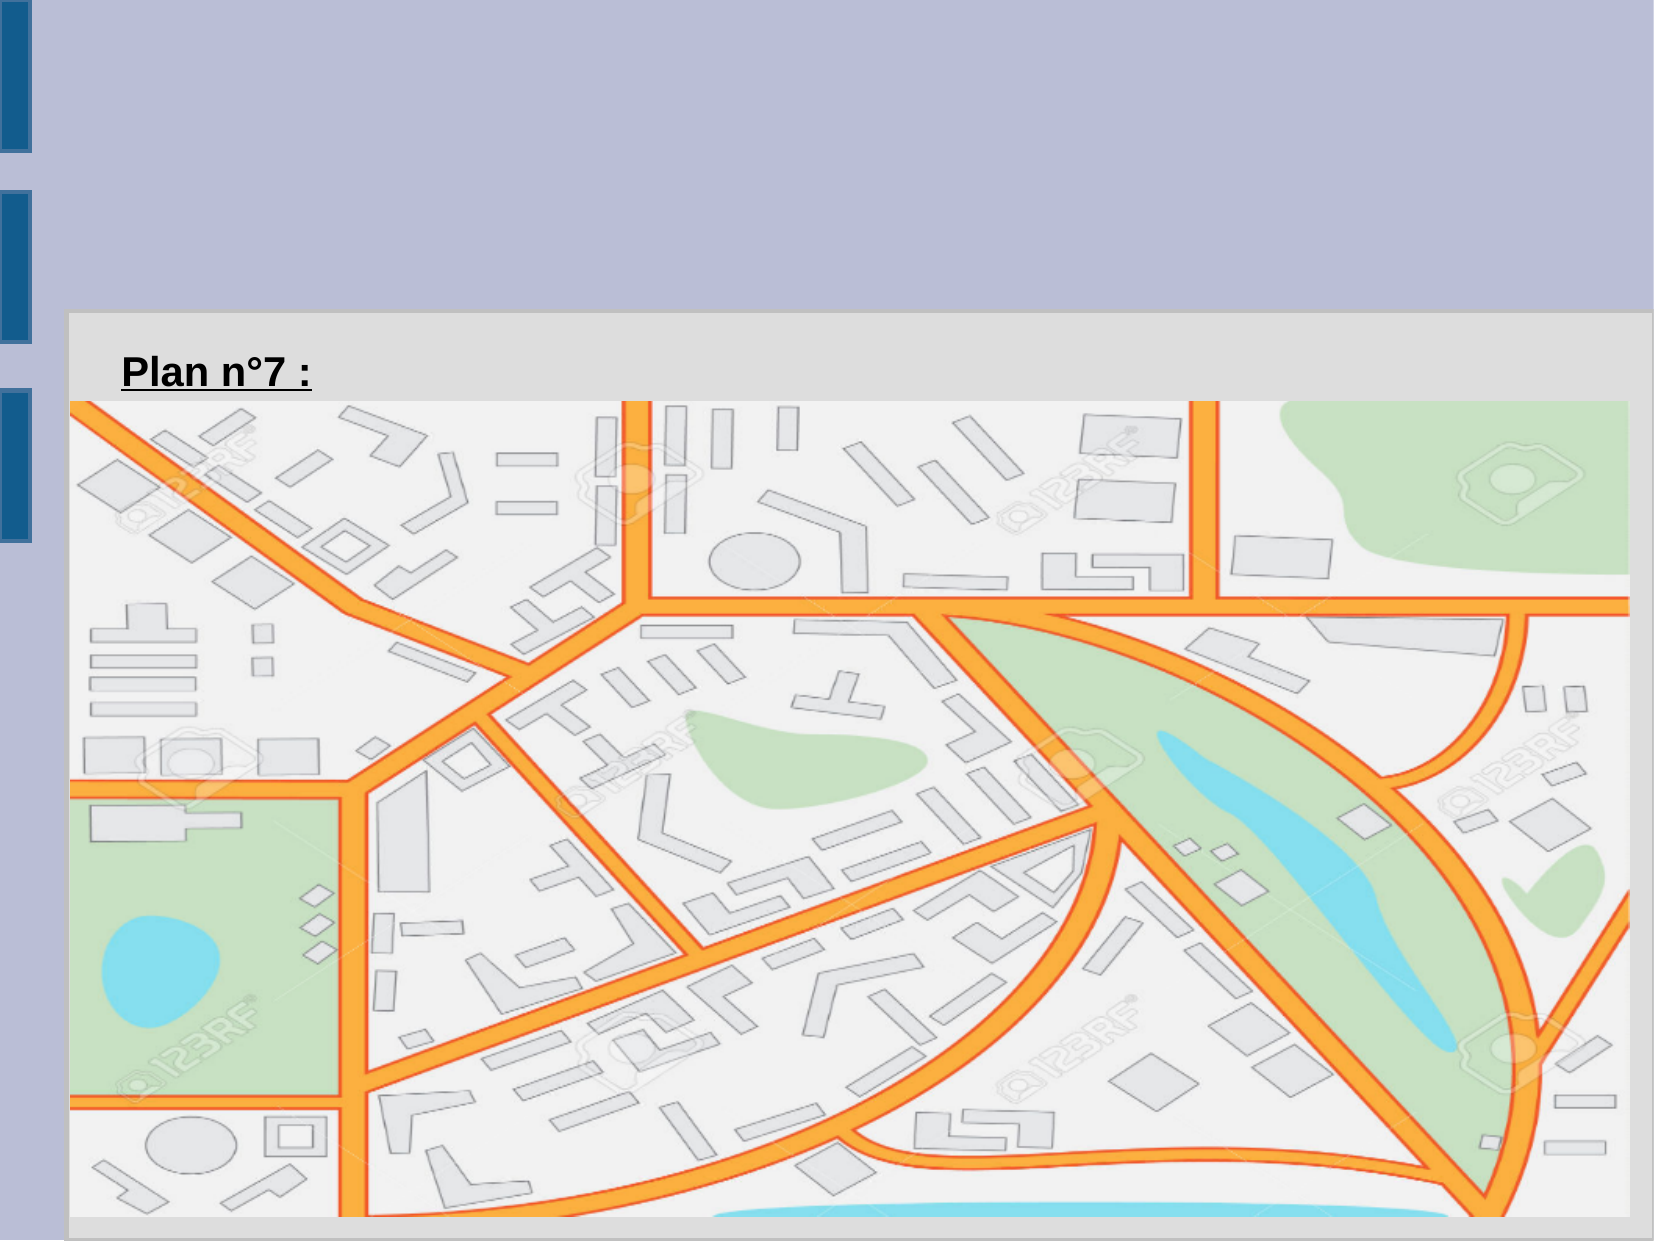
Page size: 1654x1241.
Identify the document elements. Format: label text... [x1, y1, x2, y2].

picture [70, 401, 1630, 1217]
list Plan n°7 : [121, 344, 1534, 401]
